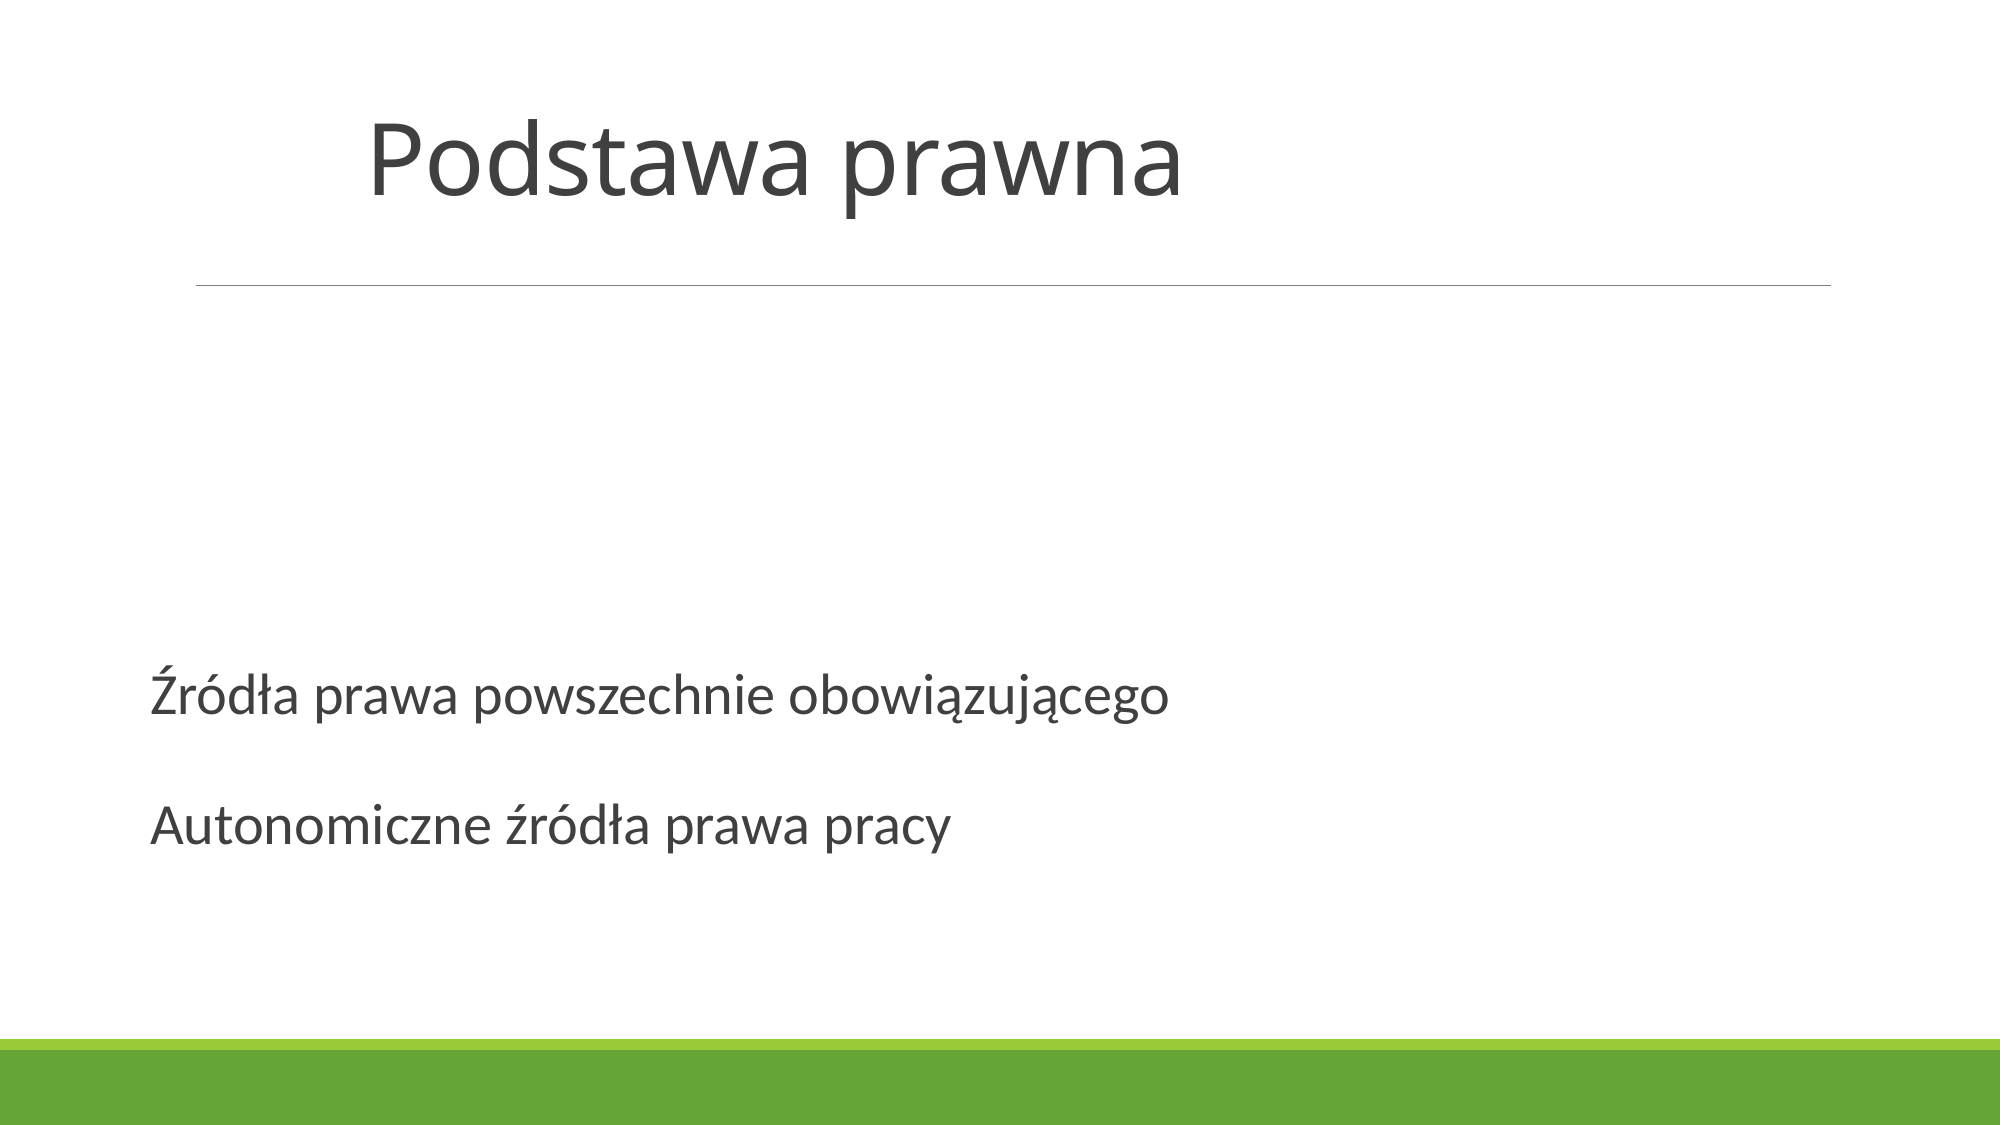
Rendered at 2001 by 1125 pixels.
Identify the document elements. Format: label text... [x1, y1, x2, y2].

title Podstawa prawna [350, 43, 1688, 224]
list Źródła prawa powszechnie obowiązującego Autonomiczne źródła prawa pracy [134, 614, 1689, 1000]
